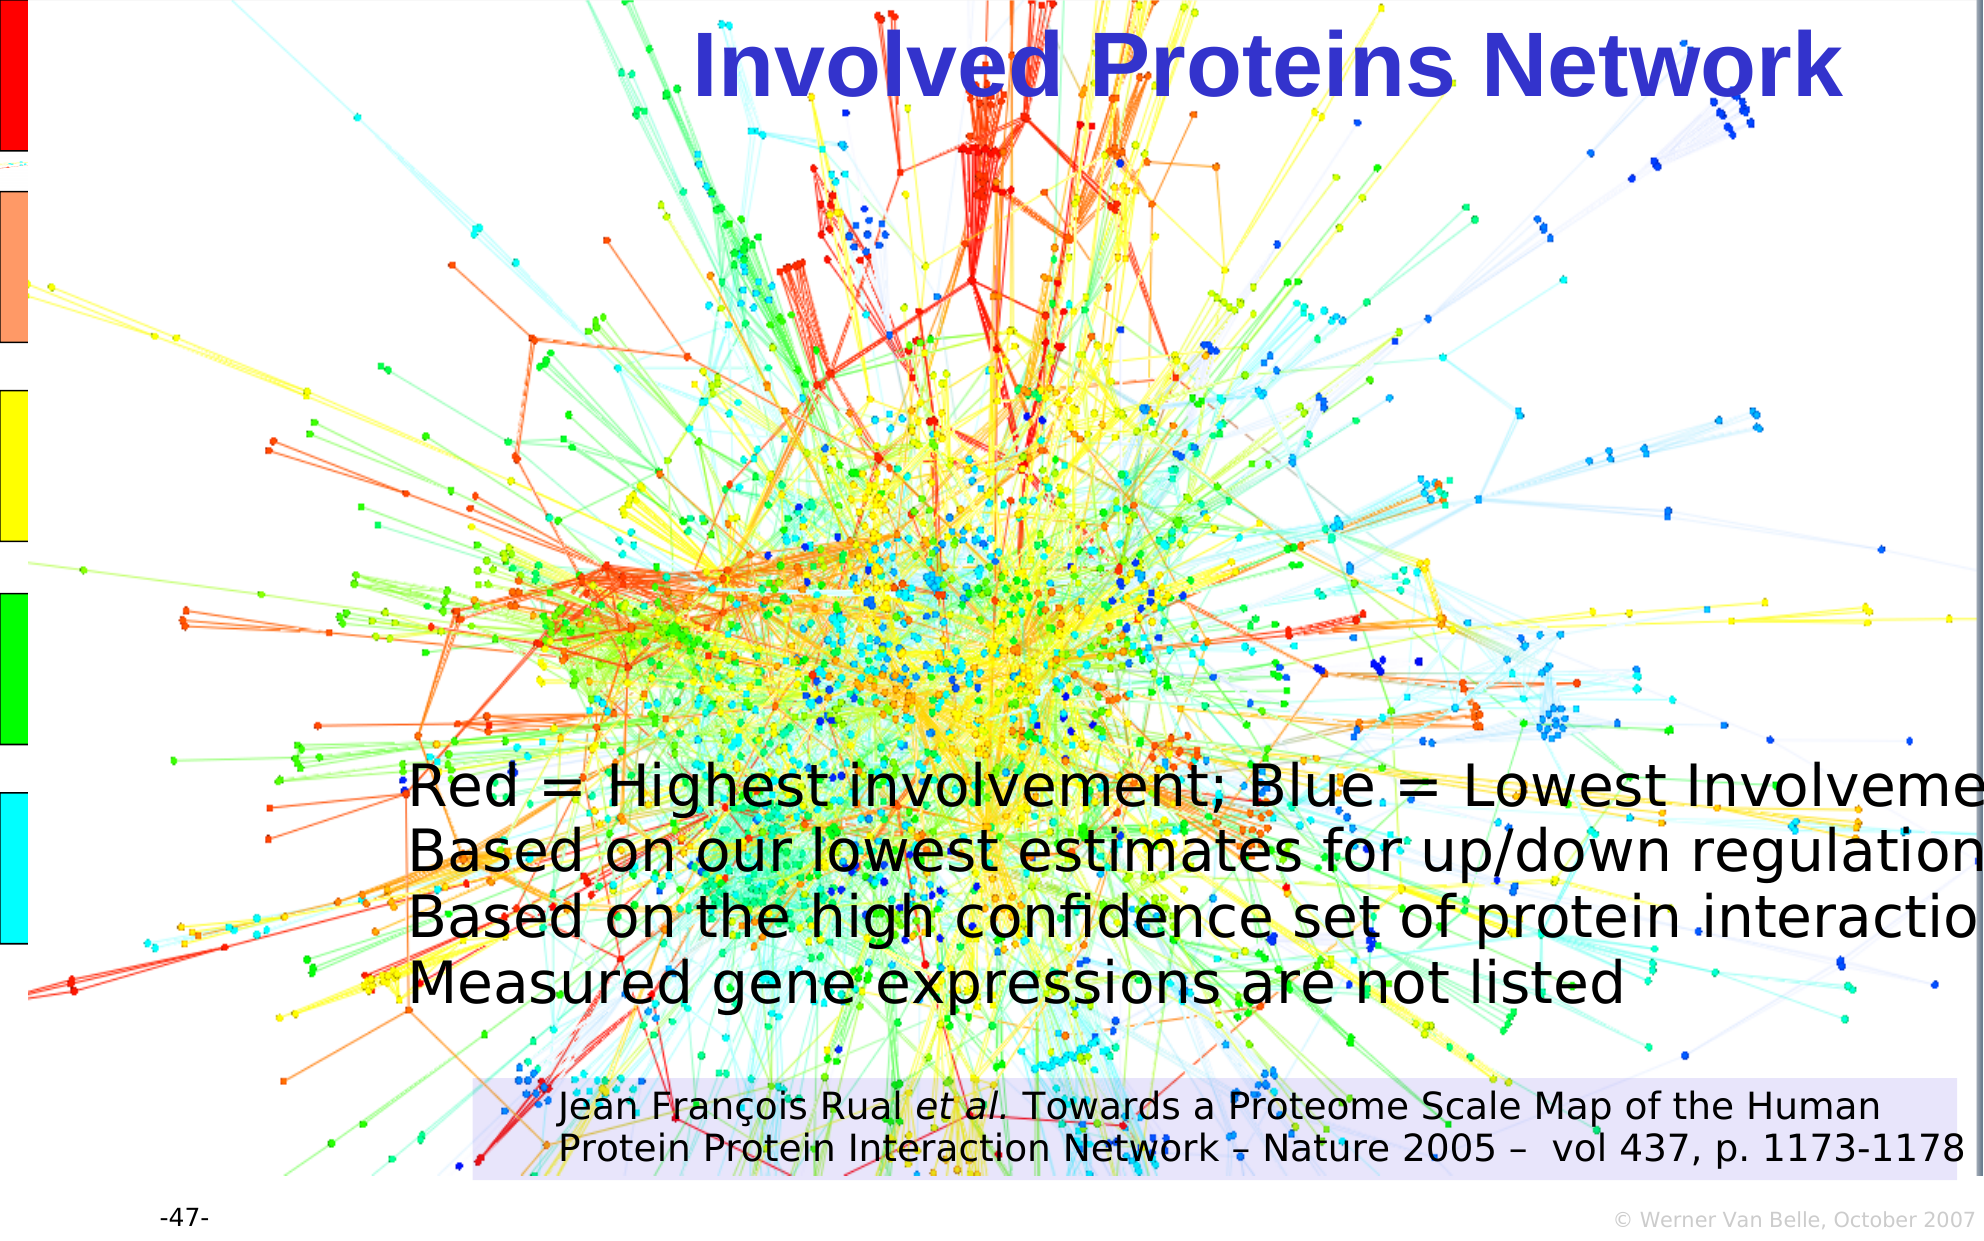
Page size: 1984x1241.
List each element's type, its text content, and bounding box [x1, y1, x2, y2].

text_box Red = Highest involvement; Blue = Lowest Involvement Based on our lowest estimates for up/down regulation Based on the high confidence set of protein interactions Measured gene expressions are not listed [357, 745, 1823, 955]
picture [1961, 791, 1983, 802]
text_box Jean François Rual et al. Towards a Proteome Scale Map of the Human Protein Protein Interaction Network – Nature 2005 – vol 437, p. 1173-1178 [472, 1078, 1958, 1181]
title Involved Proteins Network [151, 0, 1845, 133]
picture [1961, 778, 1980, 787]
picture [28, 0, 1983, 1176]
